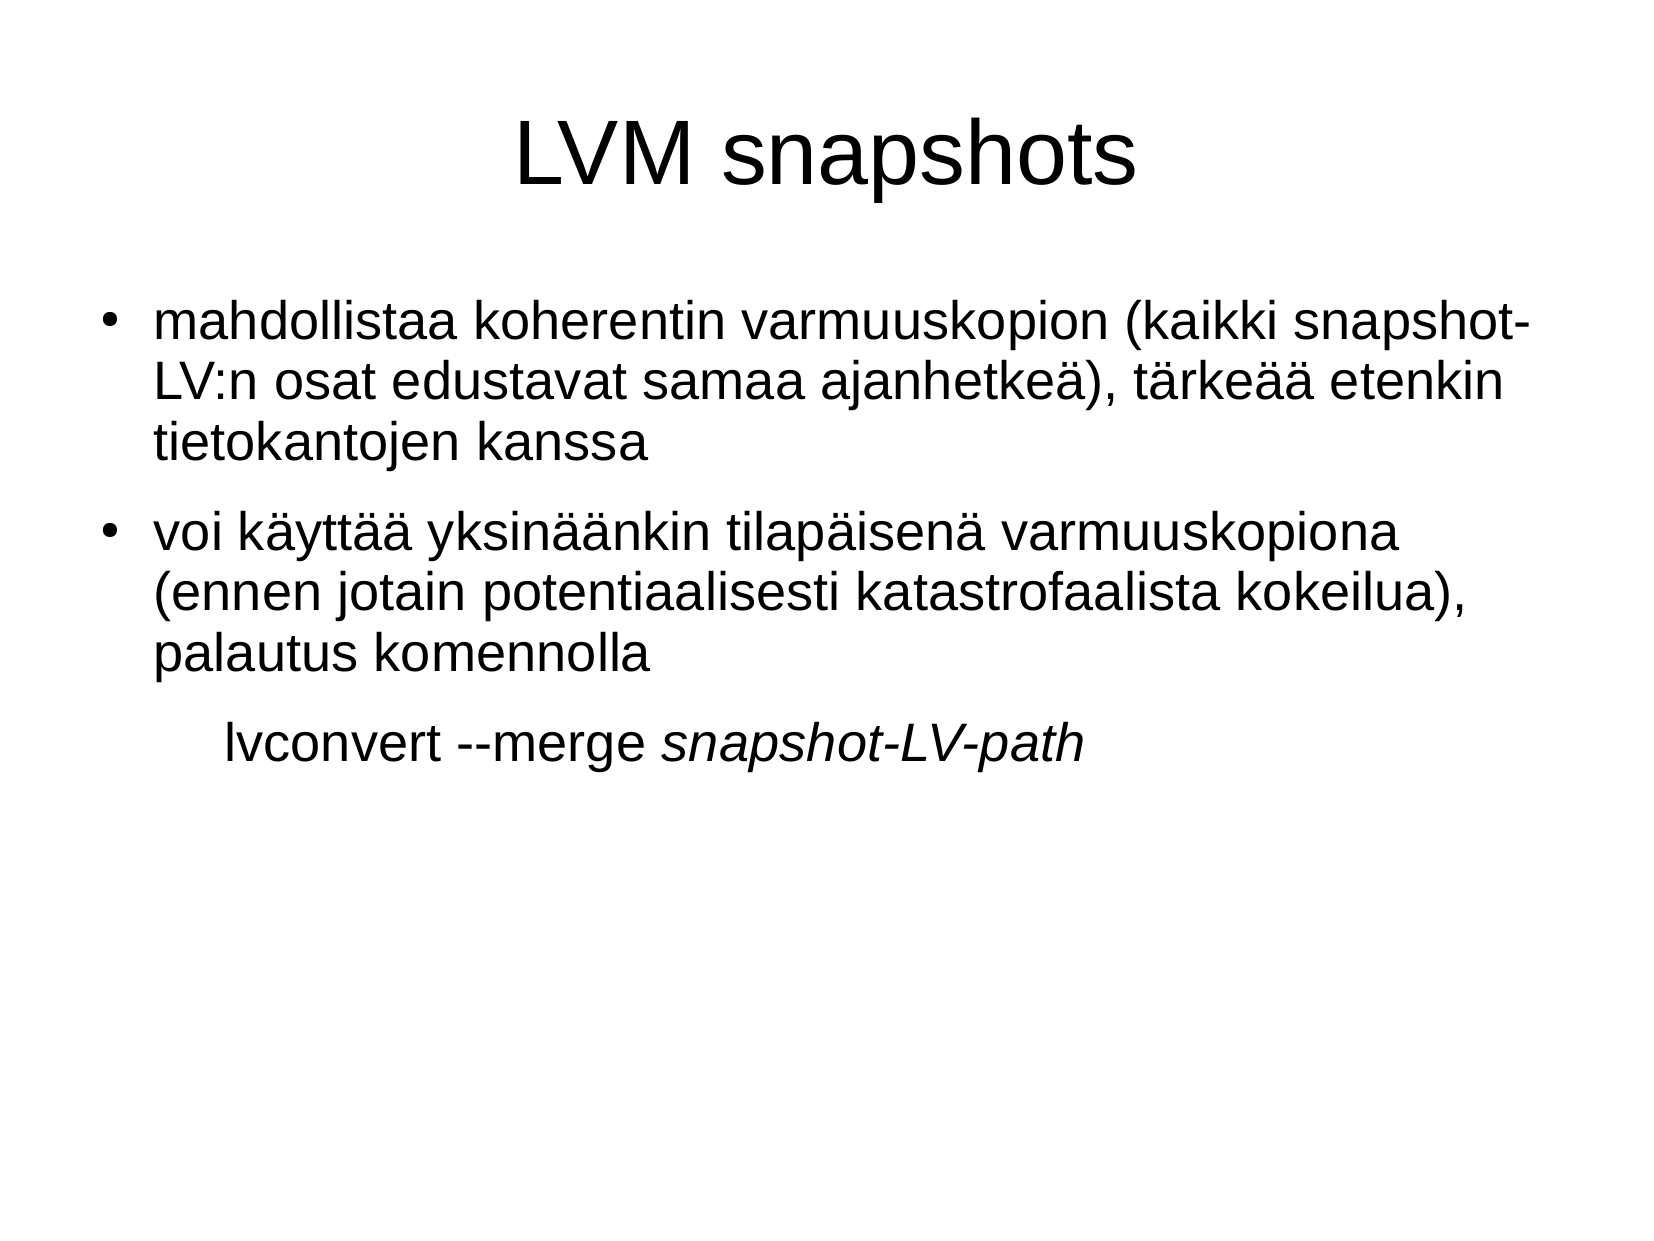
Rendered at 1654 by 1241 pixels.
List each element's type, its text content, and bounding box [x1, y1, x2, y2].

list mahdollistaa koherentin varmuuskopion (kaikki snapshot-LV:n osat edustavat samaa ajanhetkeä), tärkeää etenkin tietokantojen kanssa voi käyttää yksinäänkin tilapäisenä varmuuskopiona (ennen jotain potentiaalisesti katastrofaalista kokeilua), palautus komennolla lvconvert --merge snapshot-LV-path [82, 290, 1571, 1010]
title LVM snapshots [82, 49, 1571, 257]
